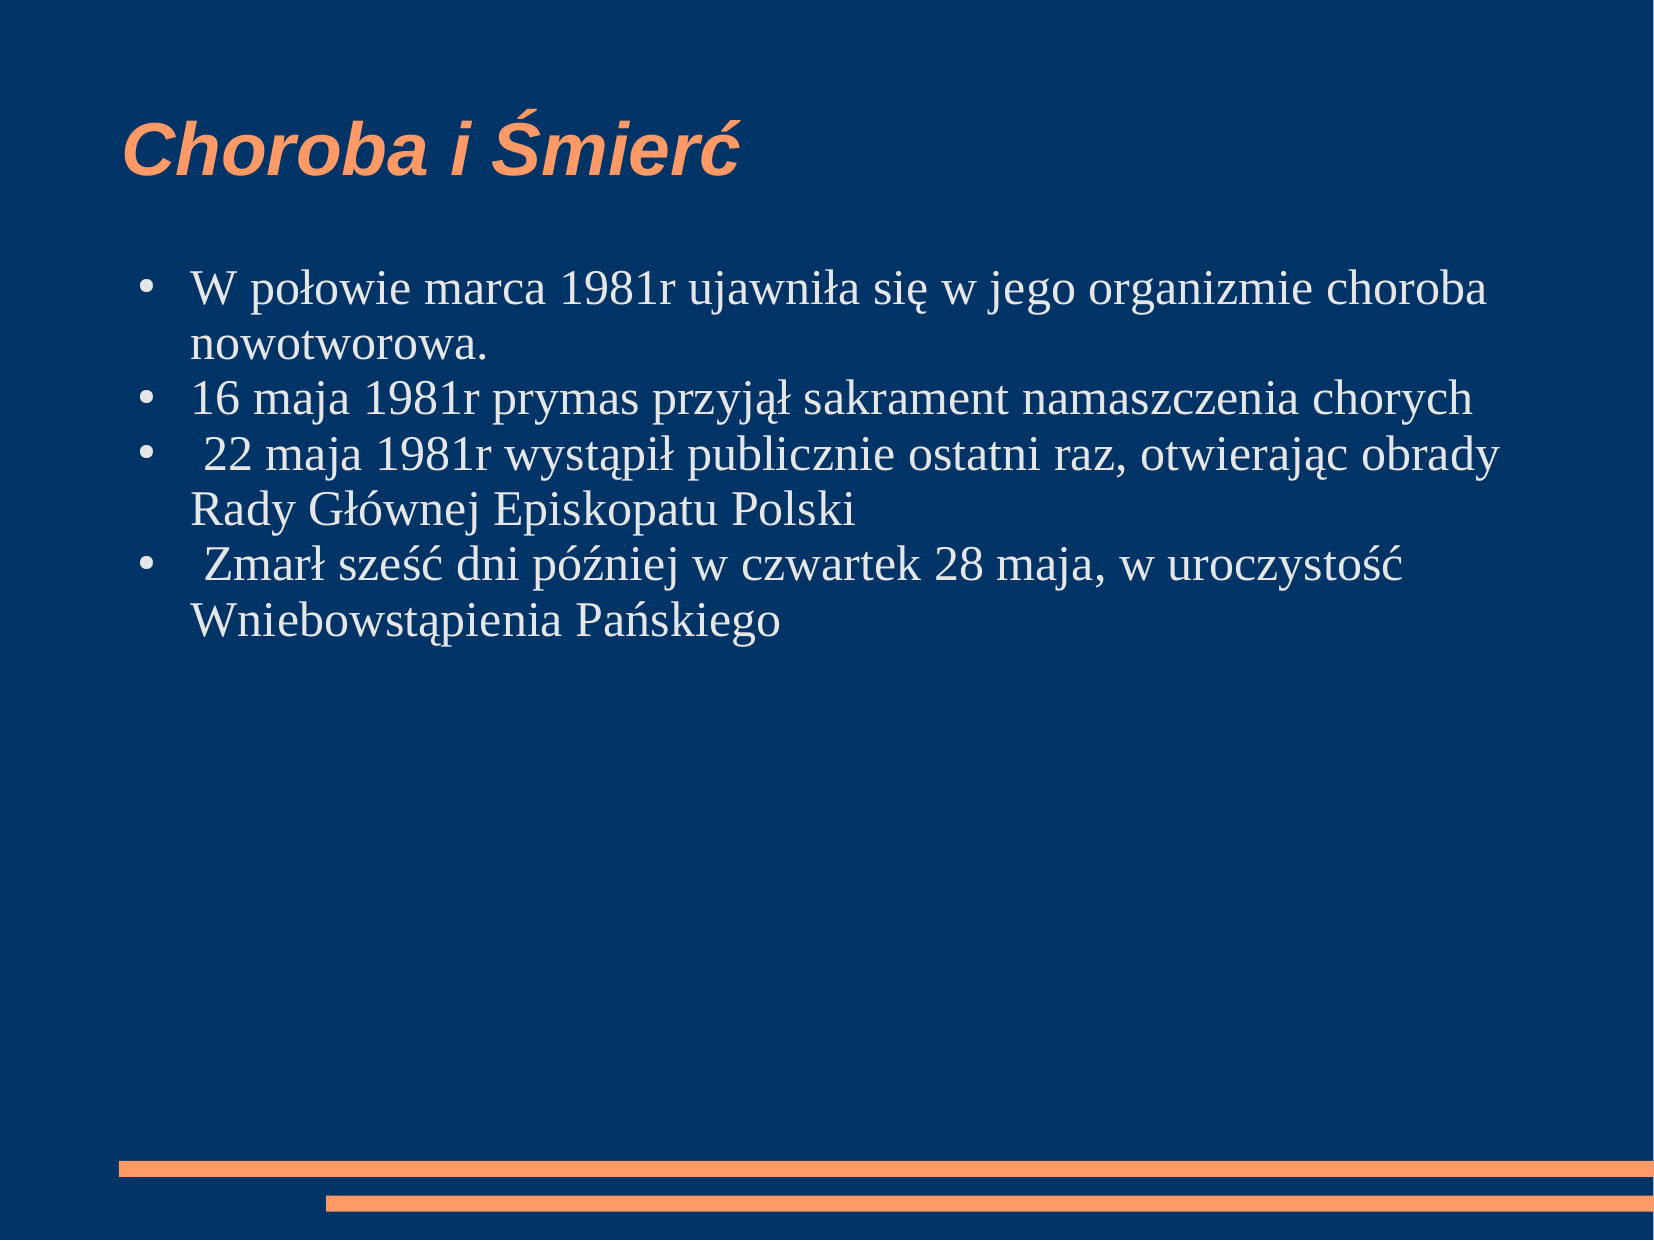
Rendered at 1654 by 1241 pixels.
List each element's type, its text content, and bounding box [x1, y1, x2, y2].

title Choroba i Śmierć [121, 46, 1534, 254]
list W połowie marca 1981r ujawniła się w jego organizmie choroba nowotworowa. 16 maja 1981r prymas przyjął sakrament namaszczenia chorych 22 maja 1981r wystąpił publicznie ostatni raz, otwierając obrady Rady Głównej Episkopatu Polski Zmarł sześć dni później w czwartek 28 maja, w uroczystość Wniebowstąpienia Pańskiego [119, 259, 1560, 1049]
